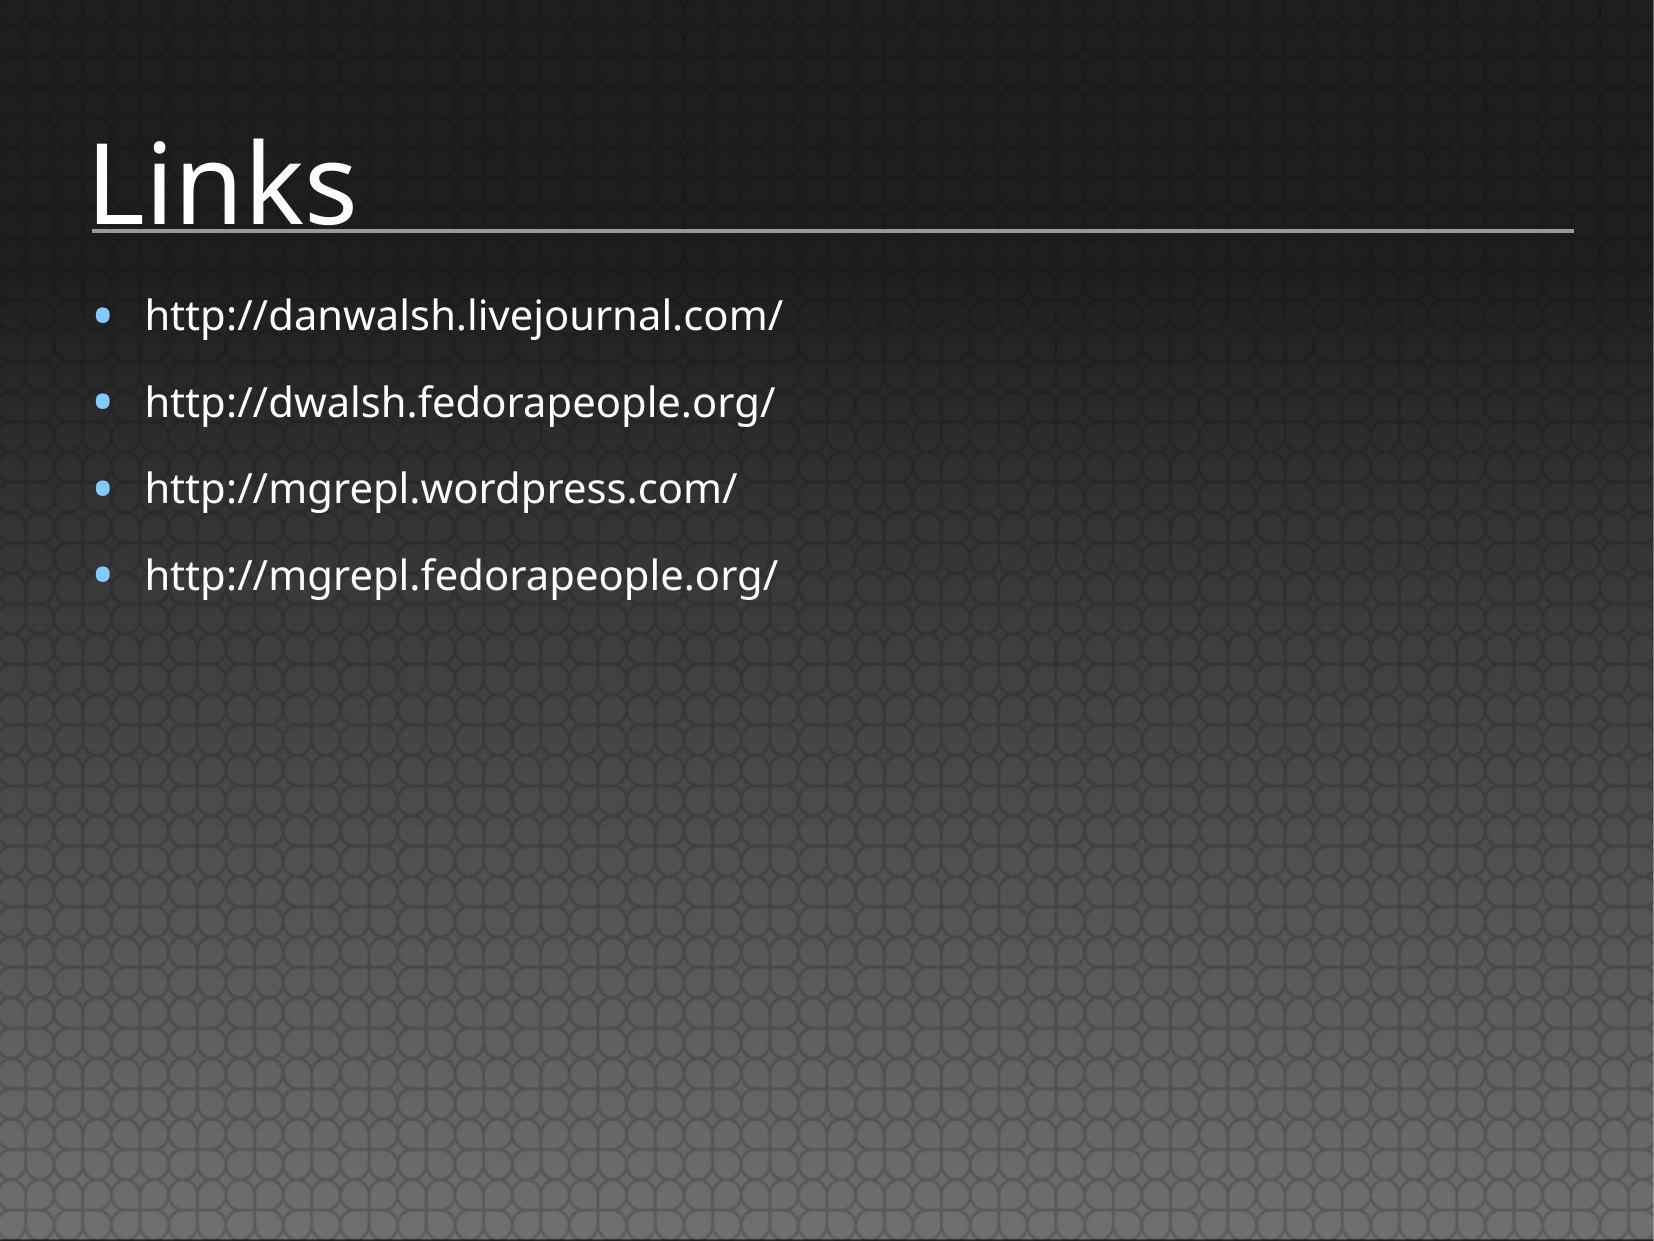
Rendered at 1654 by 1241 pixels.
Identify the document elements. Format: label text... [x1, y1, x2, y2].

picture [0, 0, 1654, 1241]
list http://danwalsh.livejournal.com/ http://dwalsh.fedorapeople.org/ http://mgrepl.wordpress.com/ http://mgrepl.fedorapeople.org/ [73, 285, 1562, 1090]
title Links [86, 110, 1576, 251]
